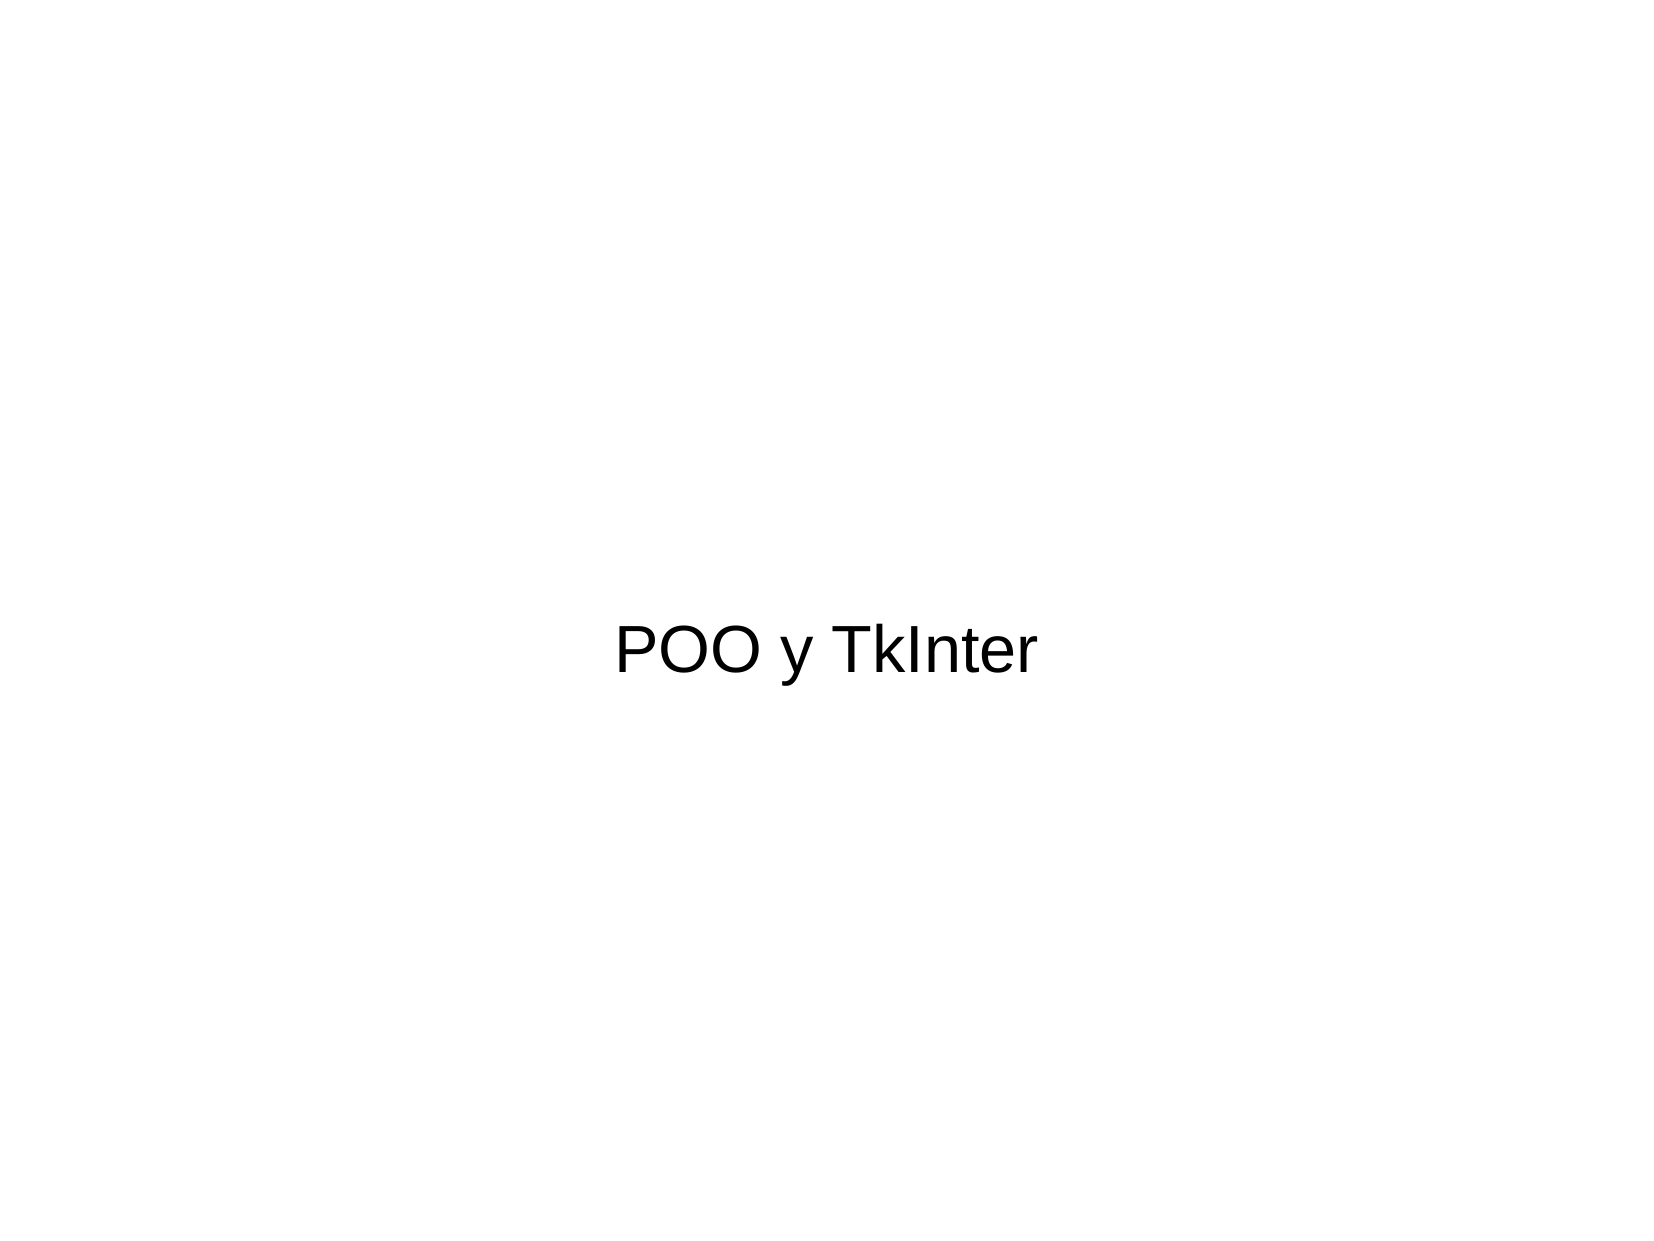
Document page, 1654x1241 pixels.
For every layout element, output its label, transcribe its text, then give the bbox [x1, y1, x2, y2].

subtitle POO y TkInter [82, 290, 1571, 1010]
